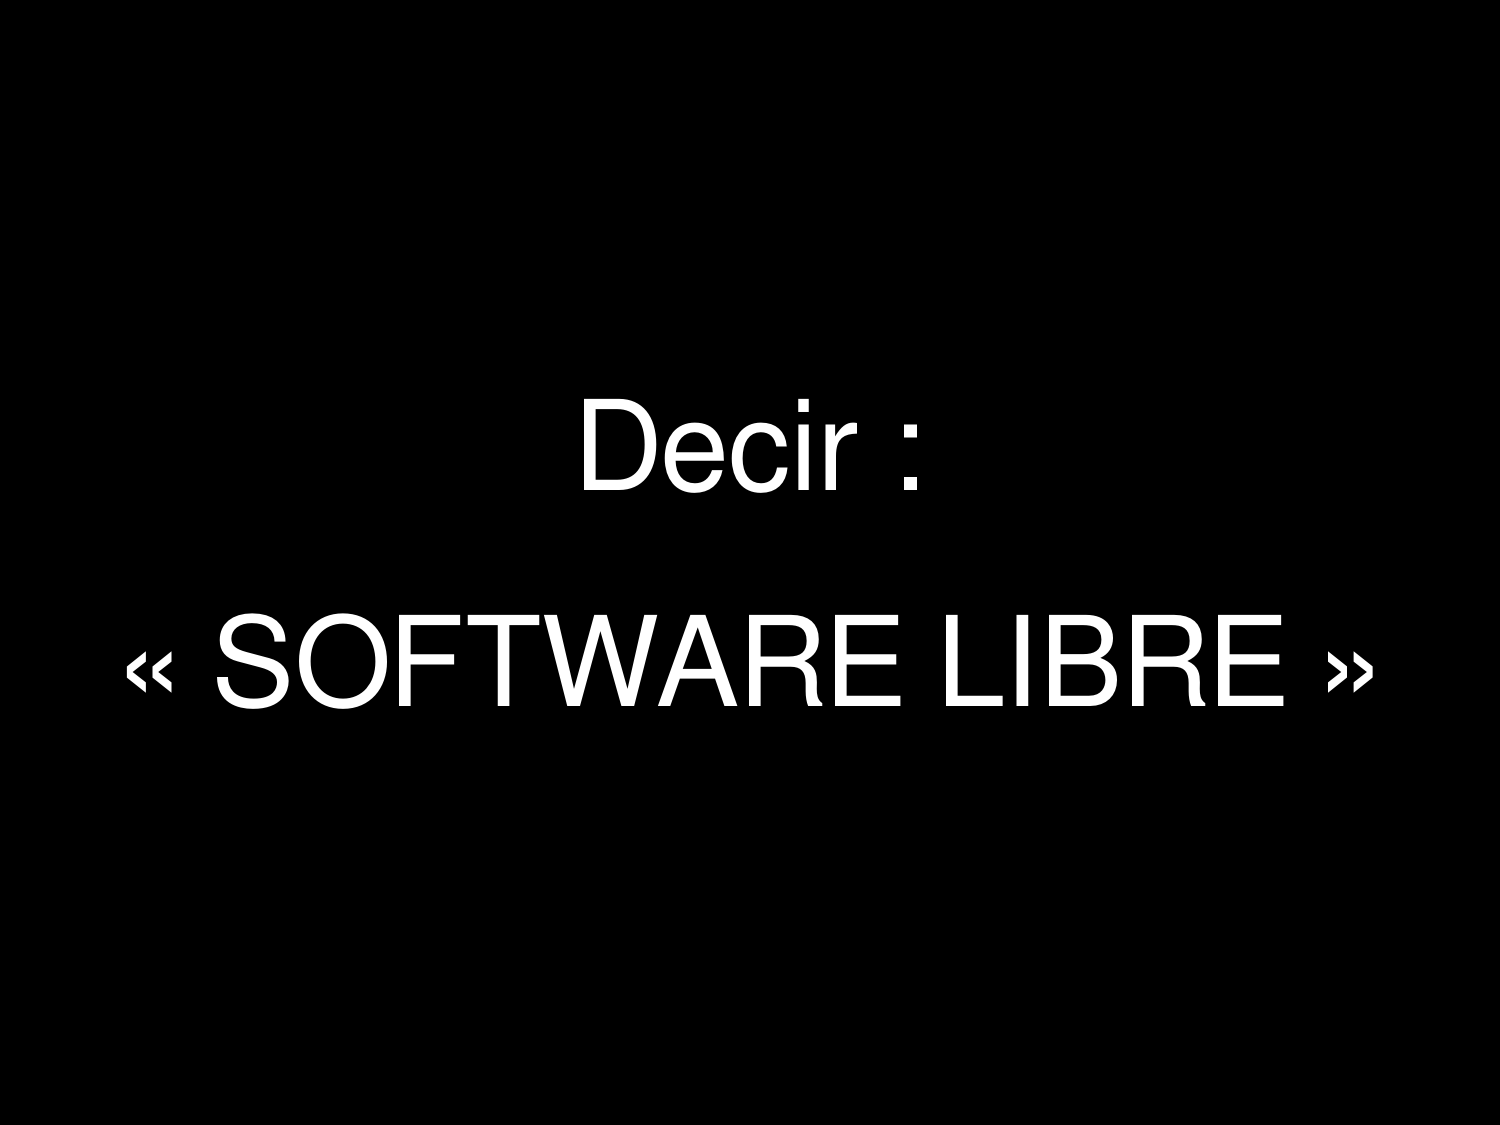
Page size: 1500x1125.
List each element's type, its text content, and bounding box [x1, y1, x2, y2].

text_box Decir : « SOFTWARE LIBRE » [29, 246, 1471, 879]
